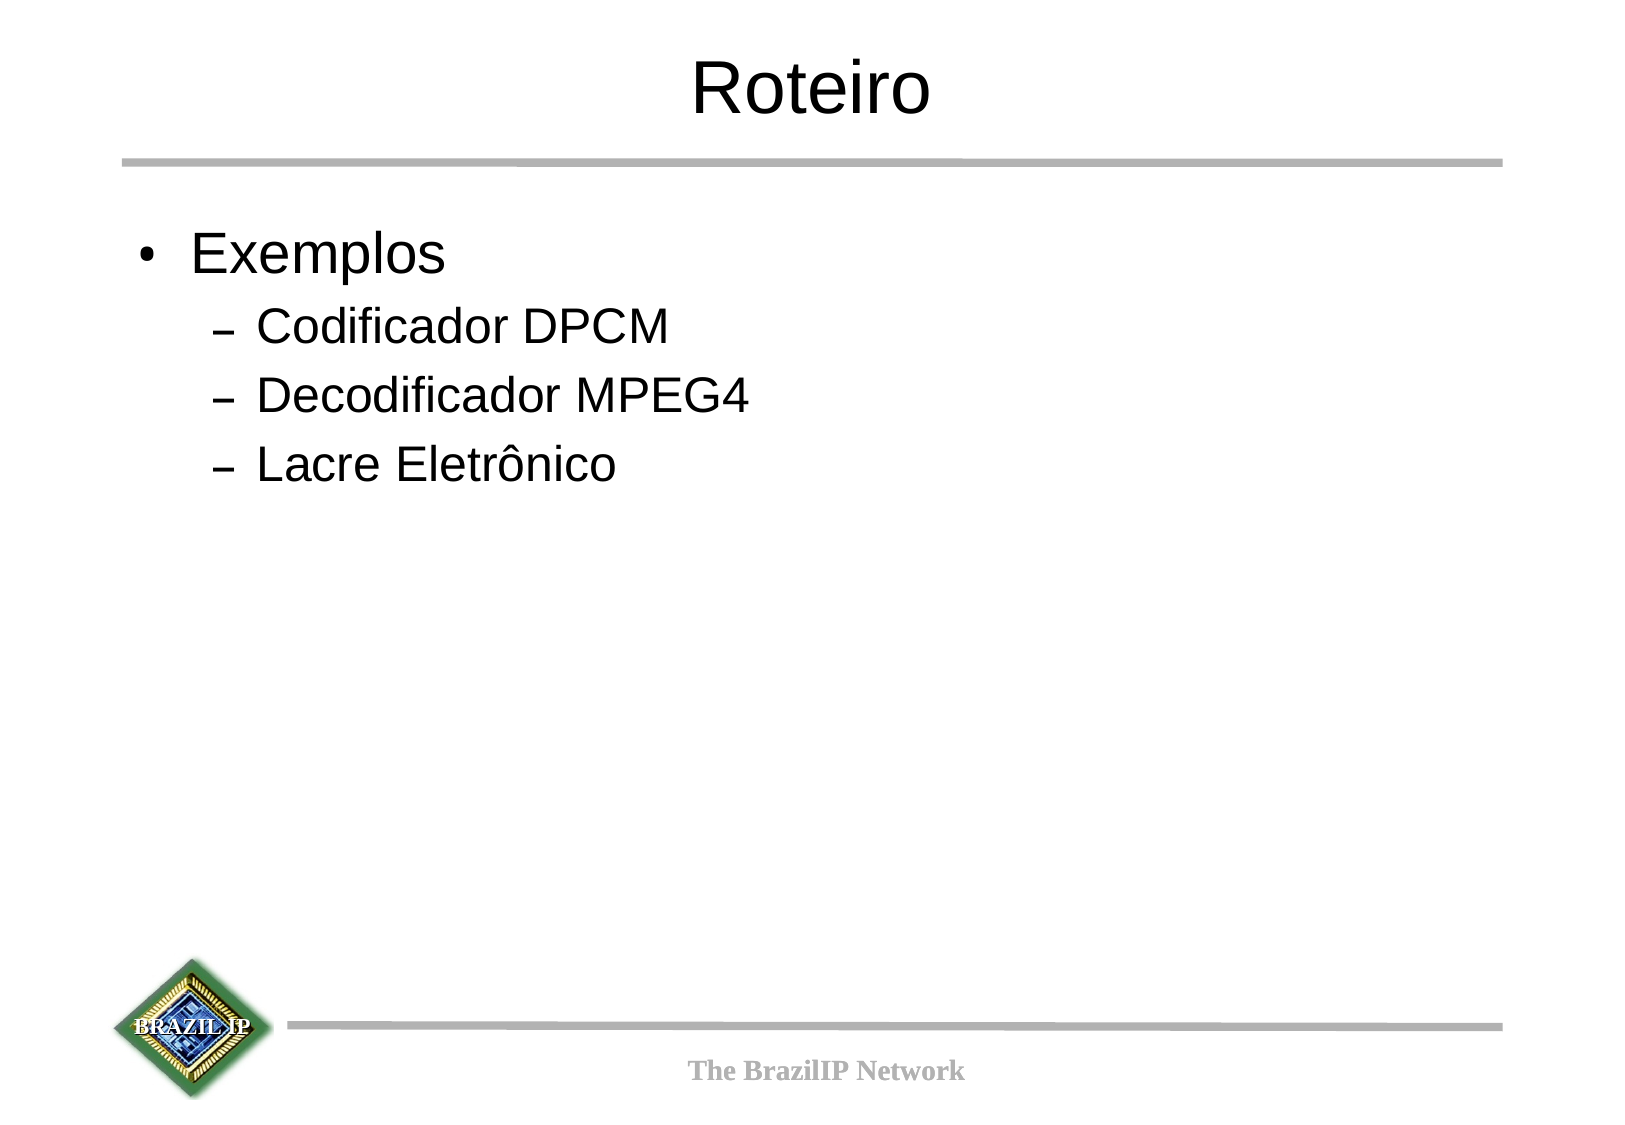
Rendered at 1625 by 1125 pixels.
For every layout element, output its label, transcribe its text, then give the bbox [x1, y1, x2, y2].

list Exemplos Codificador DPCM Decodificador MPEG4 Lacre Eletrônico [121, 212, 1487, 943]
picture [108, 953, 274, 1100]
title Roteiro [121, 0, 1502, 191]
